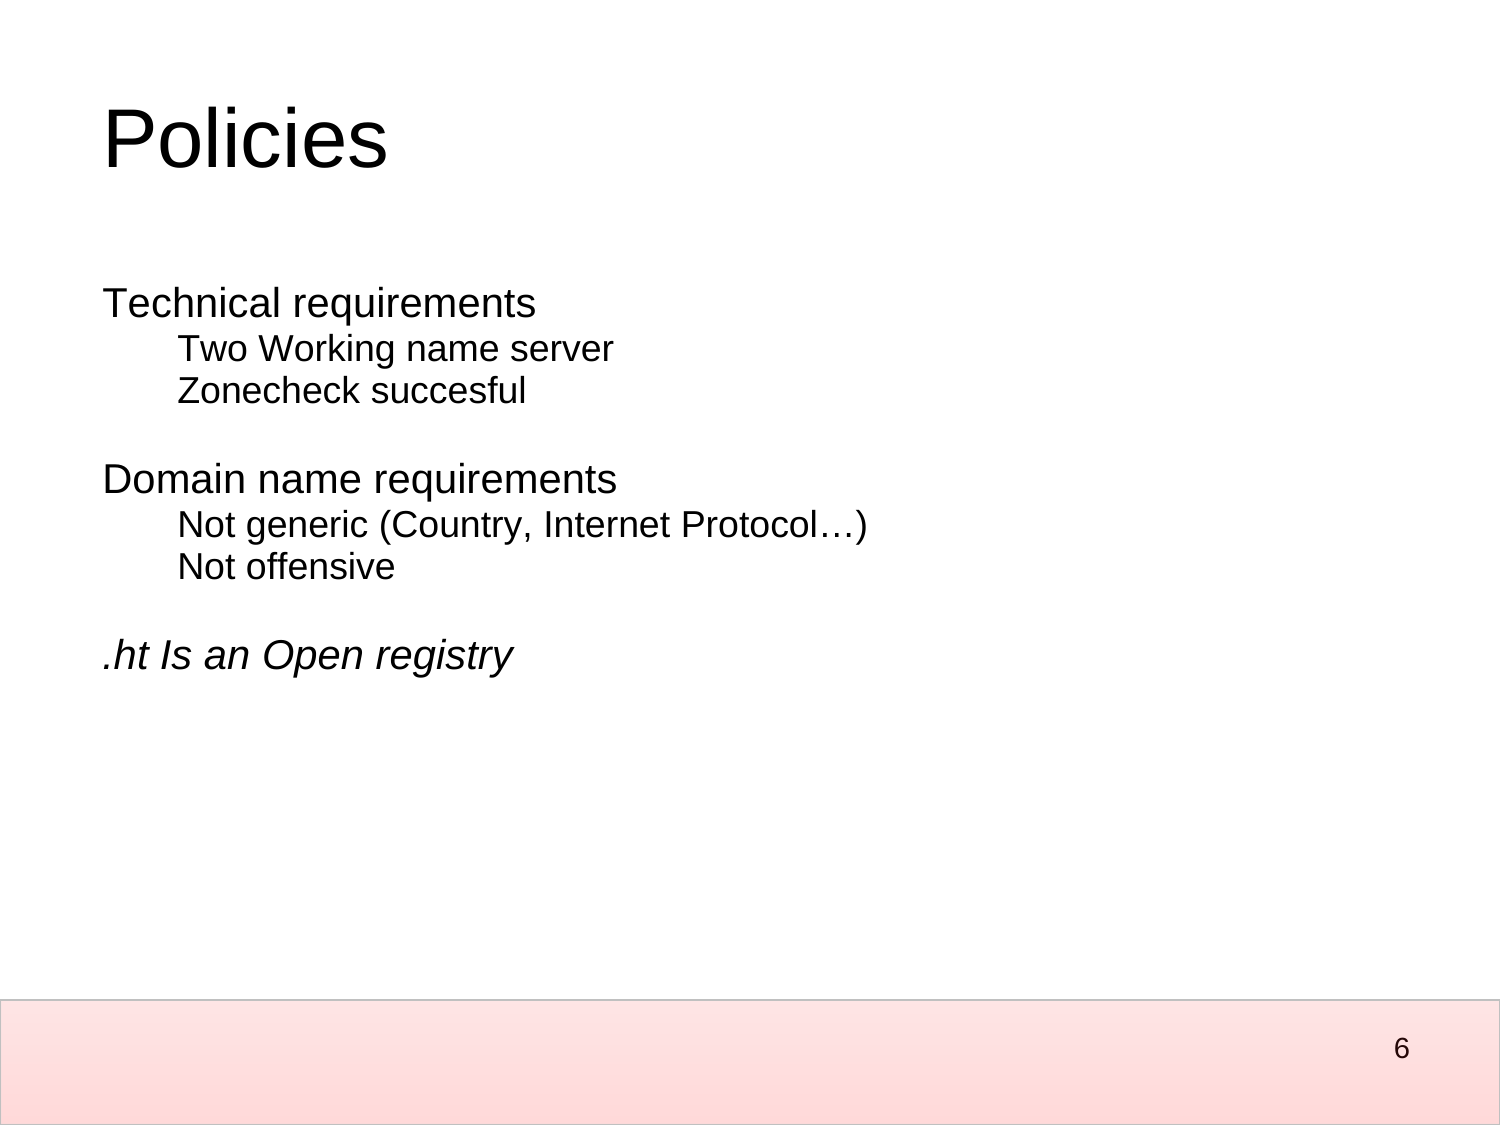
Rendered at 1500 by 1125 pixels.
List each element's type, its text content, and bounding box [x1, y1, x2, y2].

text_box [0, 999, 1500, 1125]
subtitle Policies Technical requirements Two Working name server Zonecheck succesful Domain name requirements Not generic (Country, Internet Protocol…) Not offensive .ht Is an Open registry [87, 99, 1450, 999]
